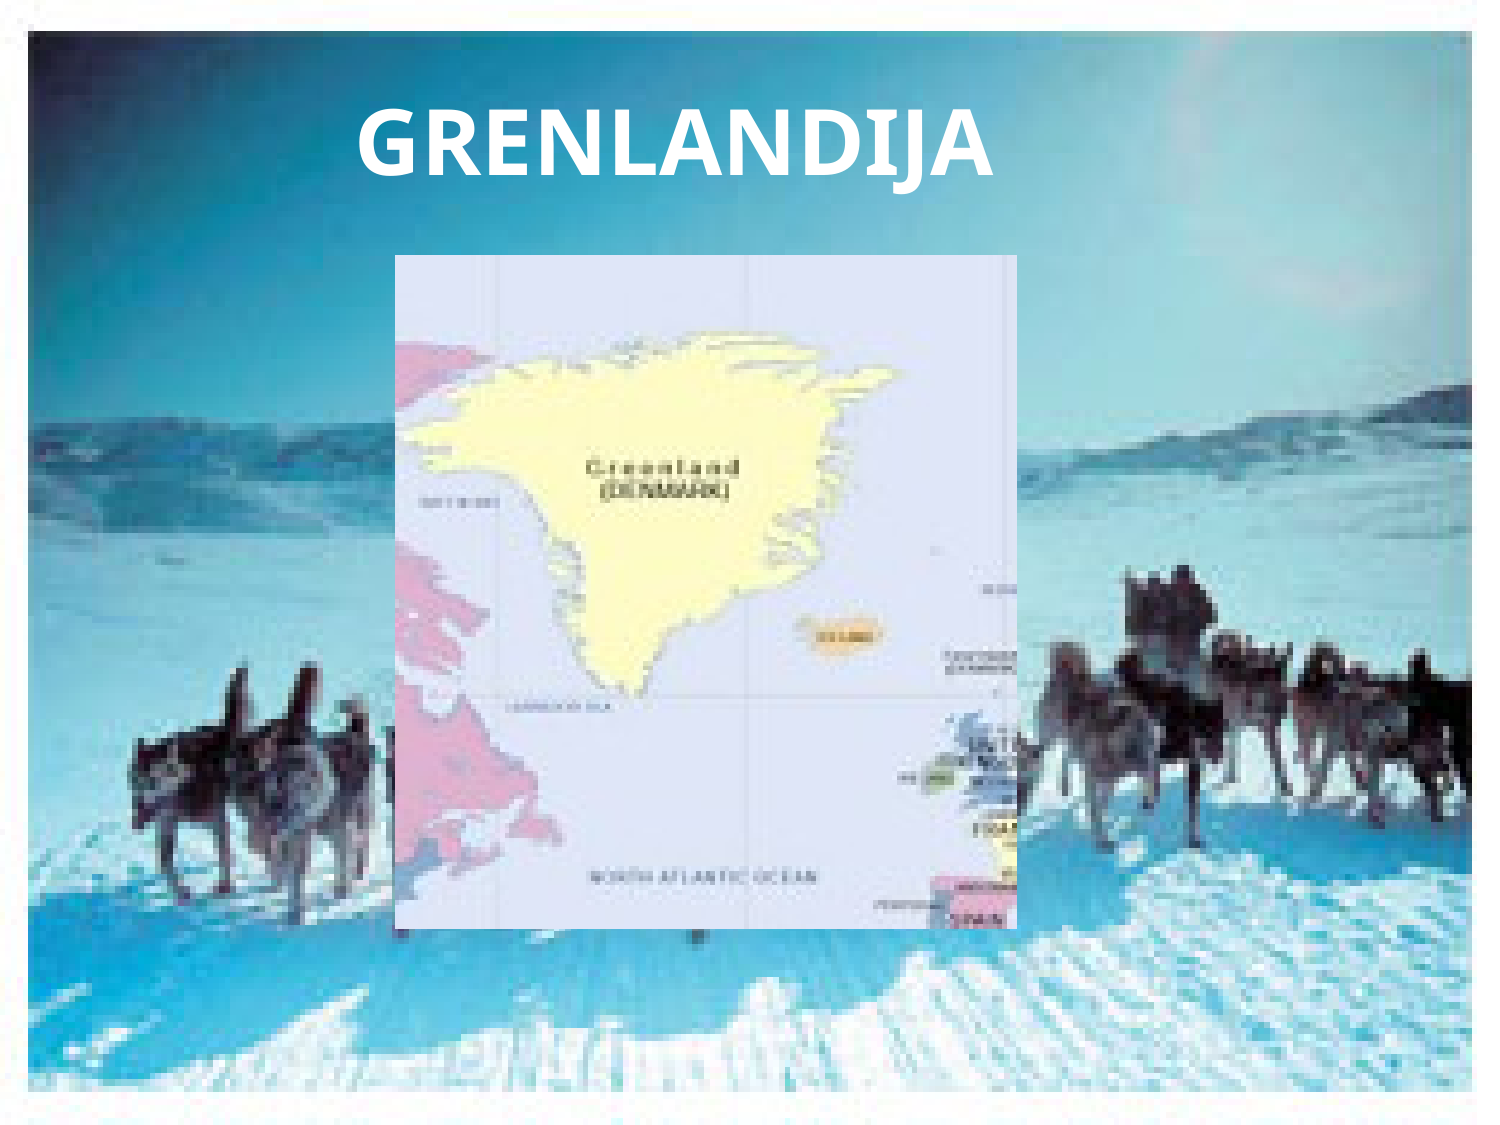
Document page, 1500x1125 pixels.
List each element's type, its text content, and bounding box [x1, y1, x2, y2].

picture [0, 0, 1500, 1125]
title GRENLANDIJA [0, 45, 1350, 233]
